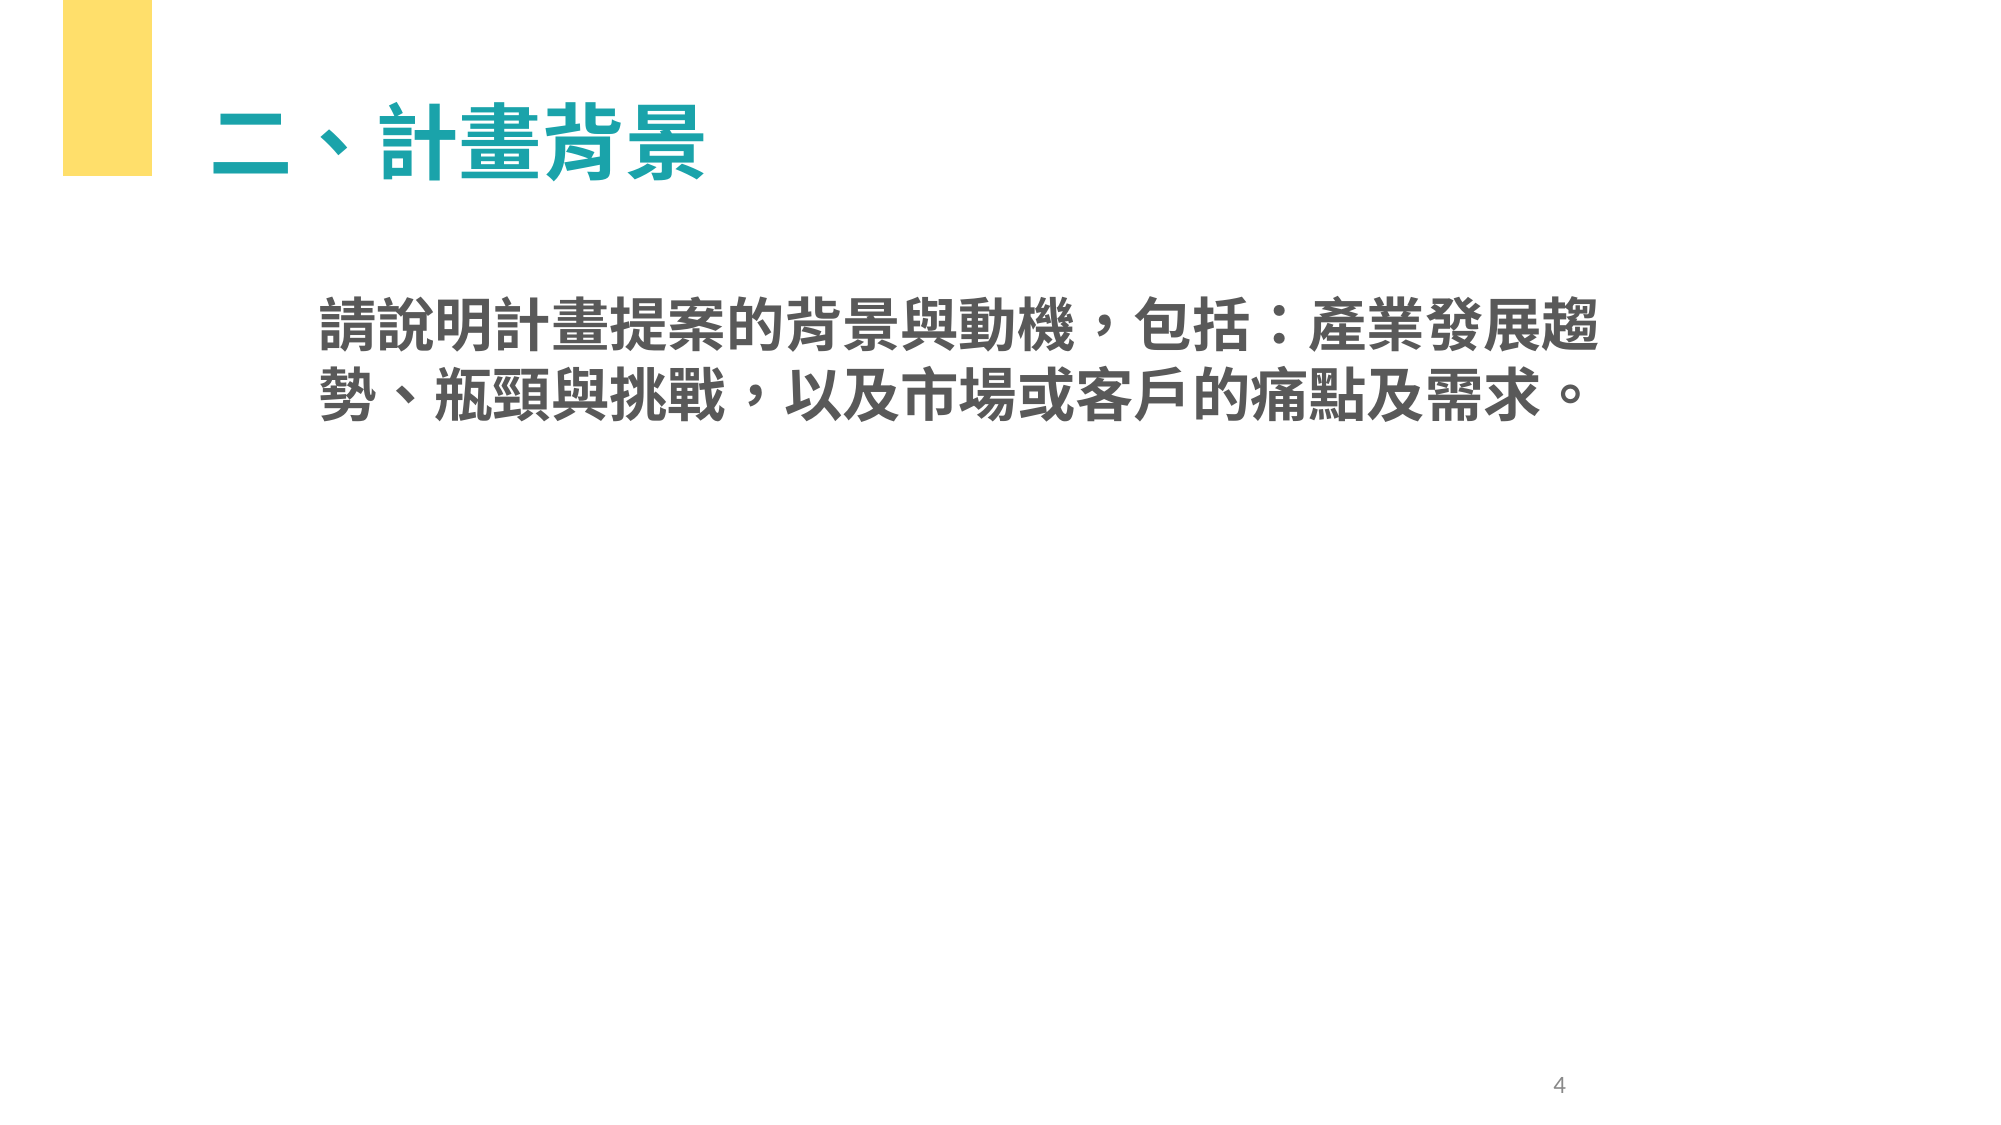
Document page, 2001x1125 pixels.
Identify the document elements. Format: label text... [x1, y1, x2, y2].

text_box 4 [1538, 1053, 1989, 1114]
text_box [63, 0, 152, 176]
text_box 二、計畫背景 [194, 82, 1420, 270]
text_box 請說明計畫提案的背景與動機，包括：產業發展趨勢、瓶頸與挑戰，以及市場或客戶的痛點及需求。 [303, 280, 1624, 438]
